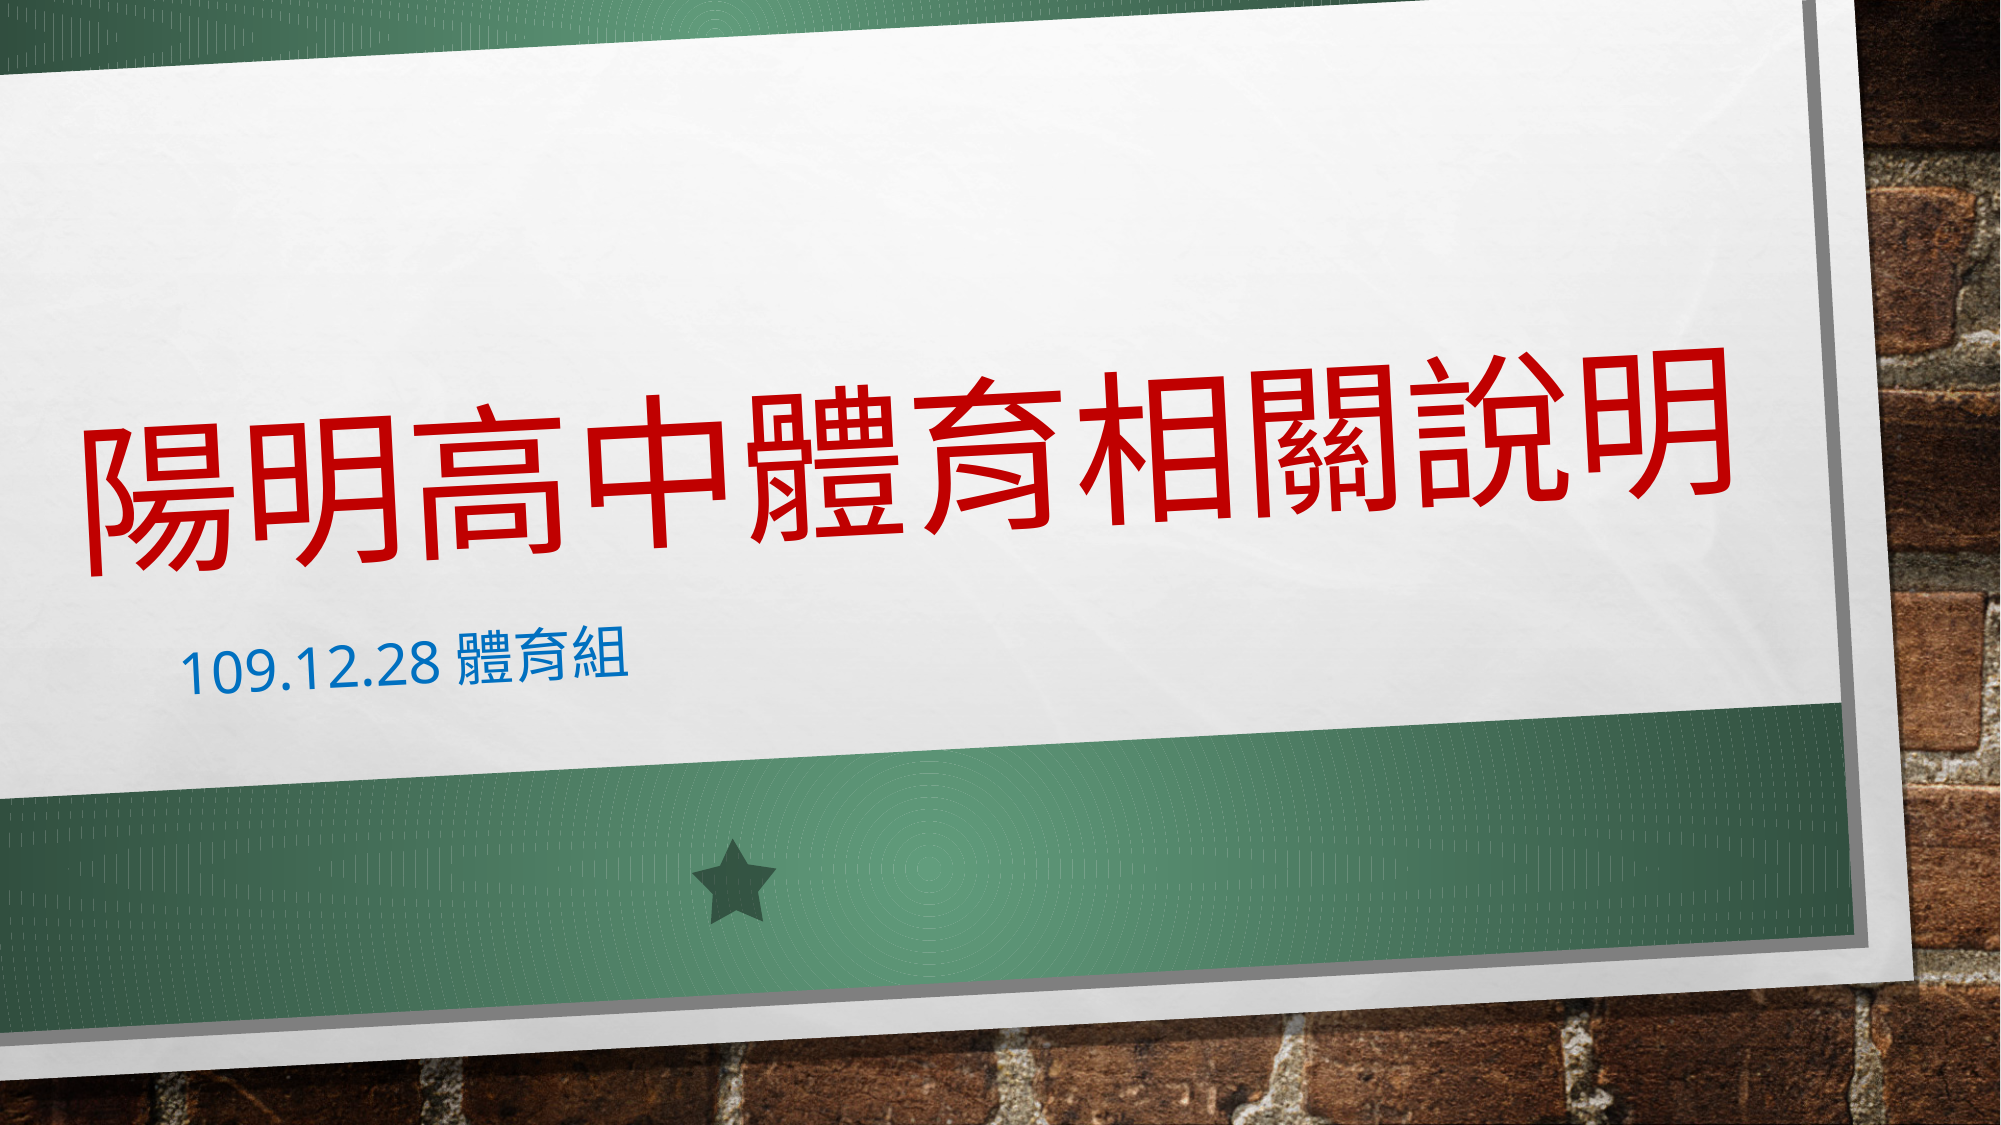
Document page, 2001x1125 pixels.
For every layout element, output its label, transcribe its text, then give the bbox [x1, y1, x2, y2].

subtitle 109.12.28體育組 [159, 533, 1763, 708]
title 陽明高中體育相關說明 [41, 64, 1806, 610]
